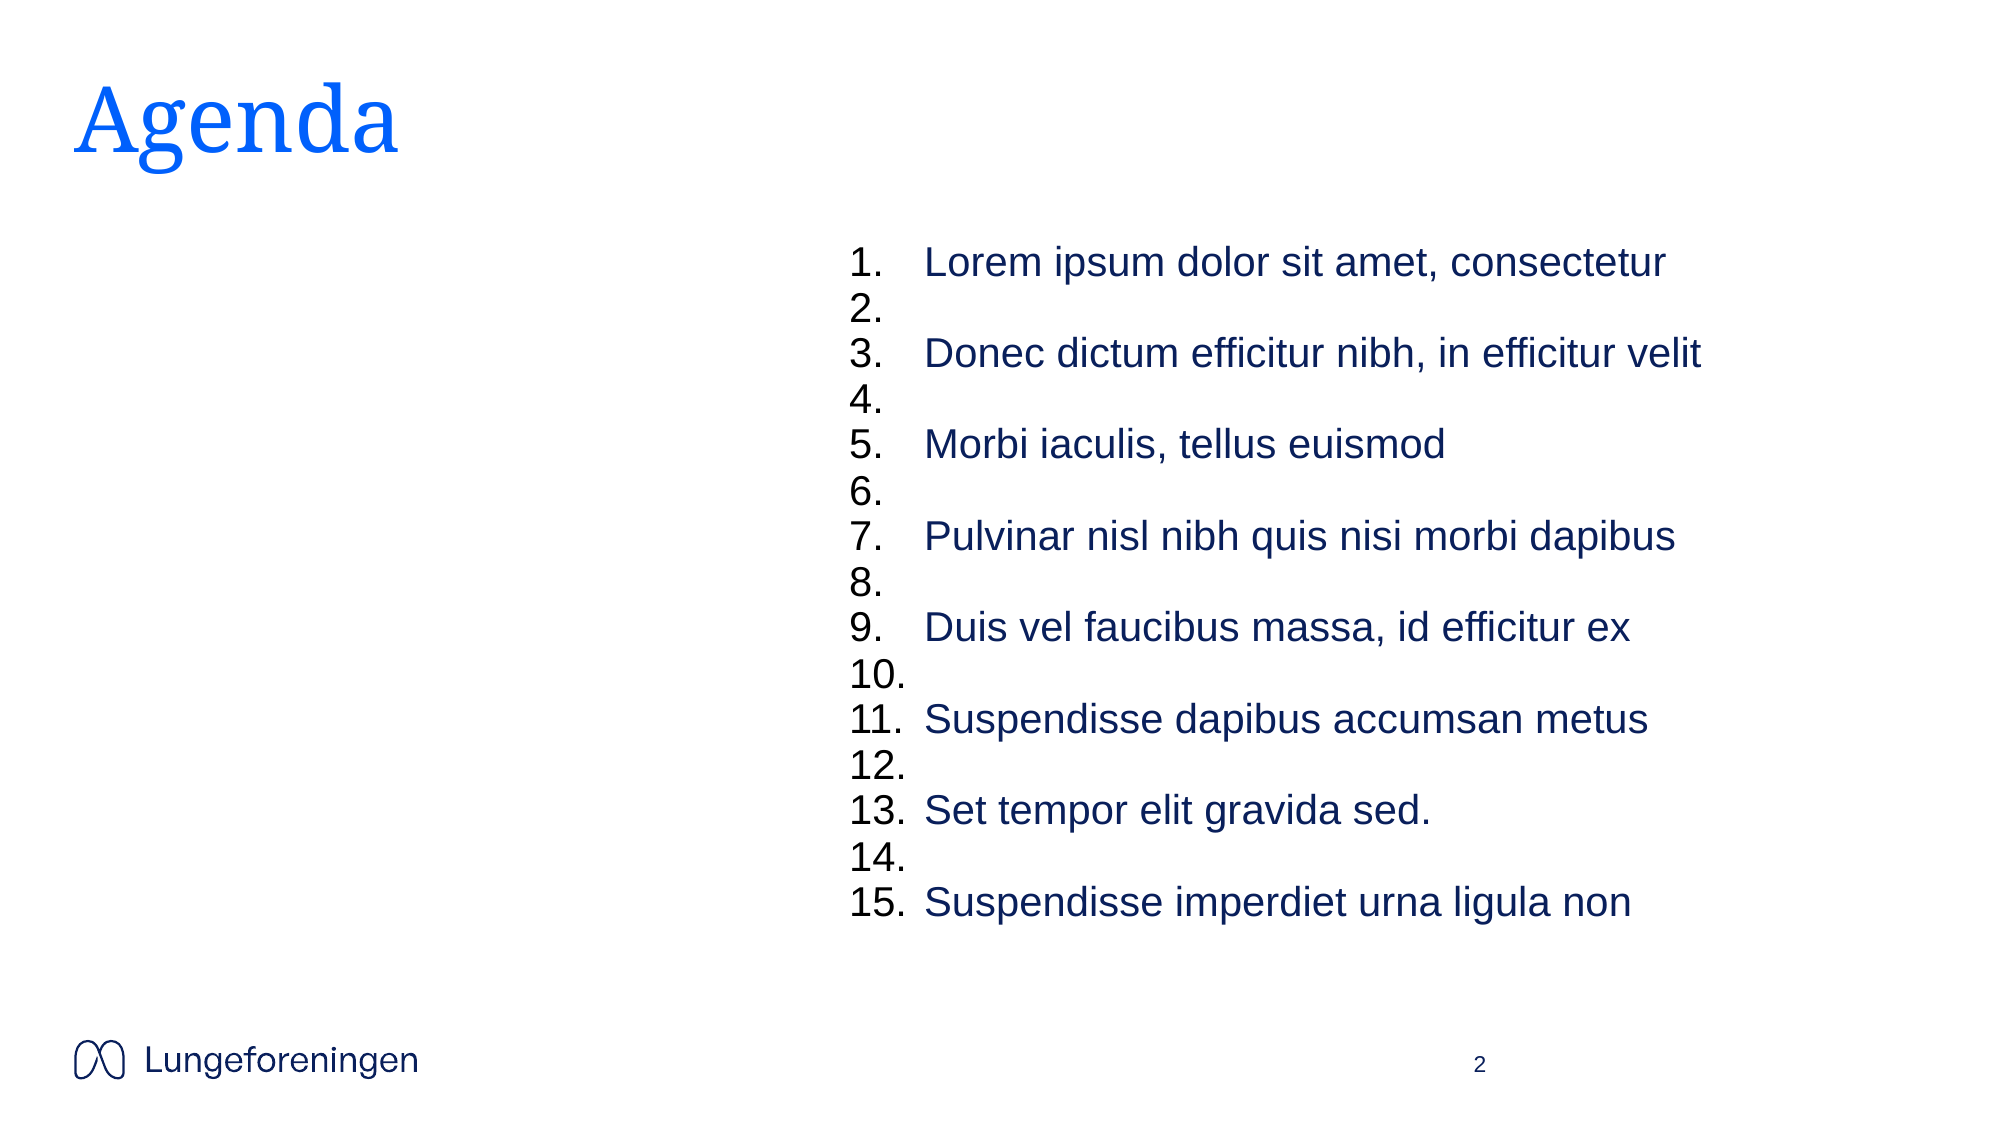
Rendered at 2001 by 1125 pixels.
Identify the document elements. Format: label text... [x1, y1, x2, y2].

subtitle Lorem ipsum dolor sit amet, consectetur Donec dictum efficitur nibh, in efficitur velit Morbi iaculis, tellus euismod Pulvinar nisl nibh quis nisi morbi dapibus Duis vel faucibus massa, id efficitur ex Suspendisse dapibus accumsan metus Set tempor elit gravida sed. Suspendisse imperdiet urna ligula non [834, 134, 1863, 1031]
title Agenda [74, 73, 756, 426]
text_box 8 [1473, 1033, 1924, 1094]
